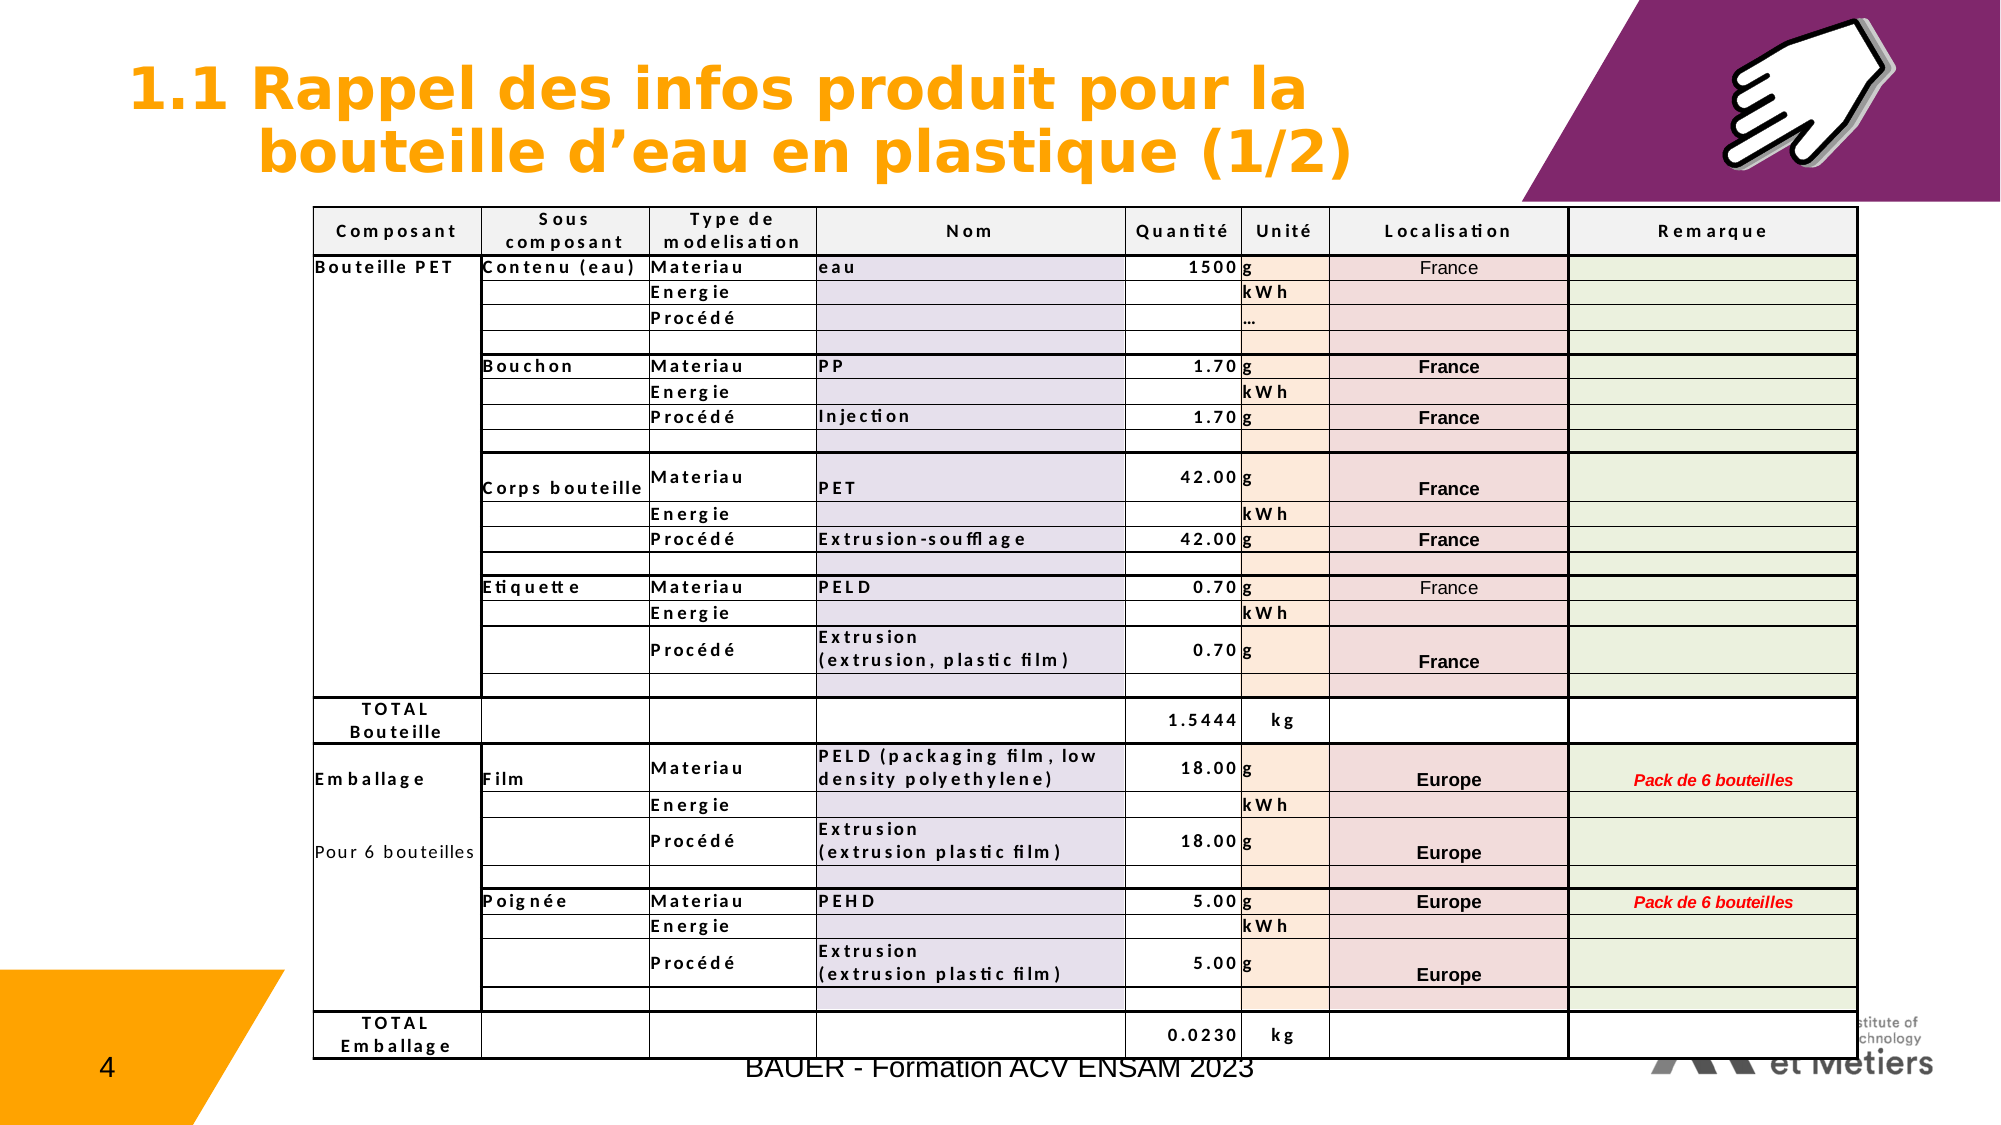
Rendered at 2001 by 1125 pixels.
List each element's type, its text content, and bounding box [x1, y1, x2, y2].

picture [312, 0, 2001, 1093]
title 1.1 Rappel des infos produit pour la bouteille d’eau en plastique (1/2) [112, 51, 1477, 166]
